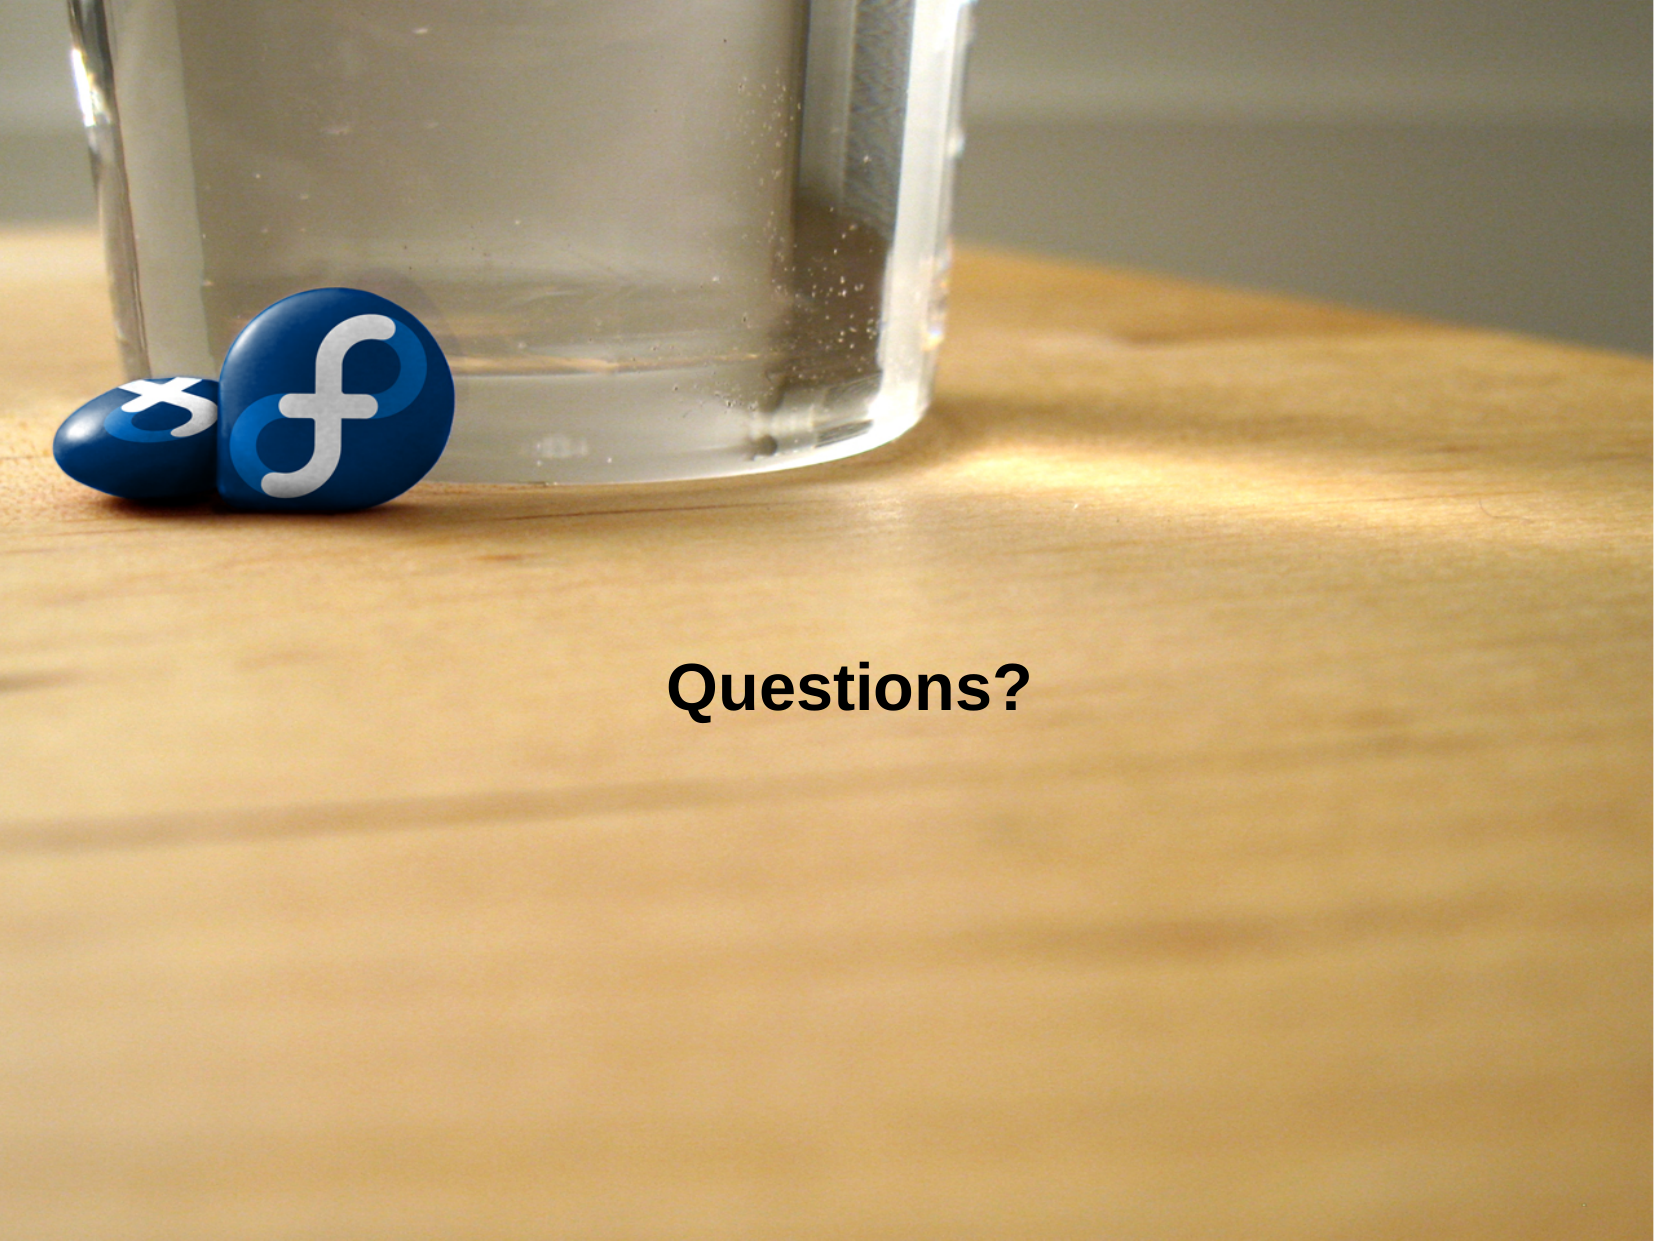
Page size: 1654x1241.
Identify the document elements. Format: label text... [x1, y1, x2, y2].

picture [0, 0, 1654, 1241]
title Questions? [177, 641, 1523, 733]
